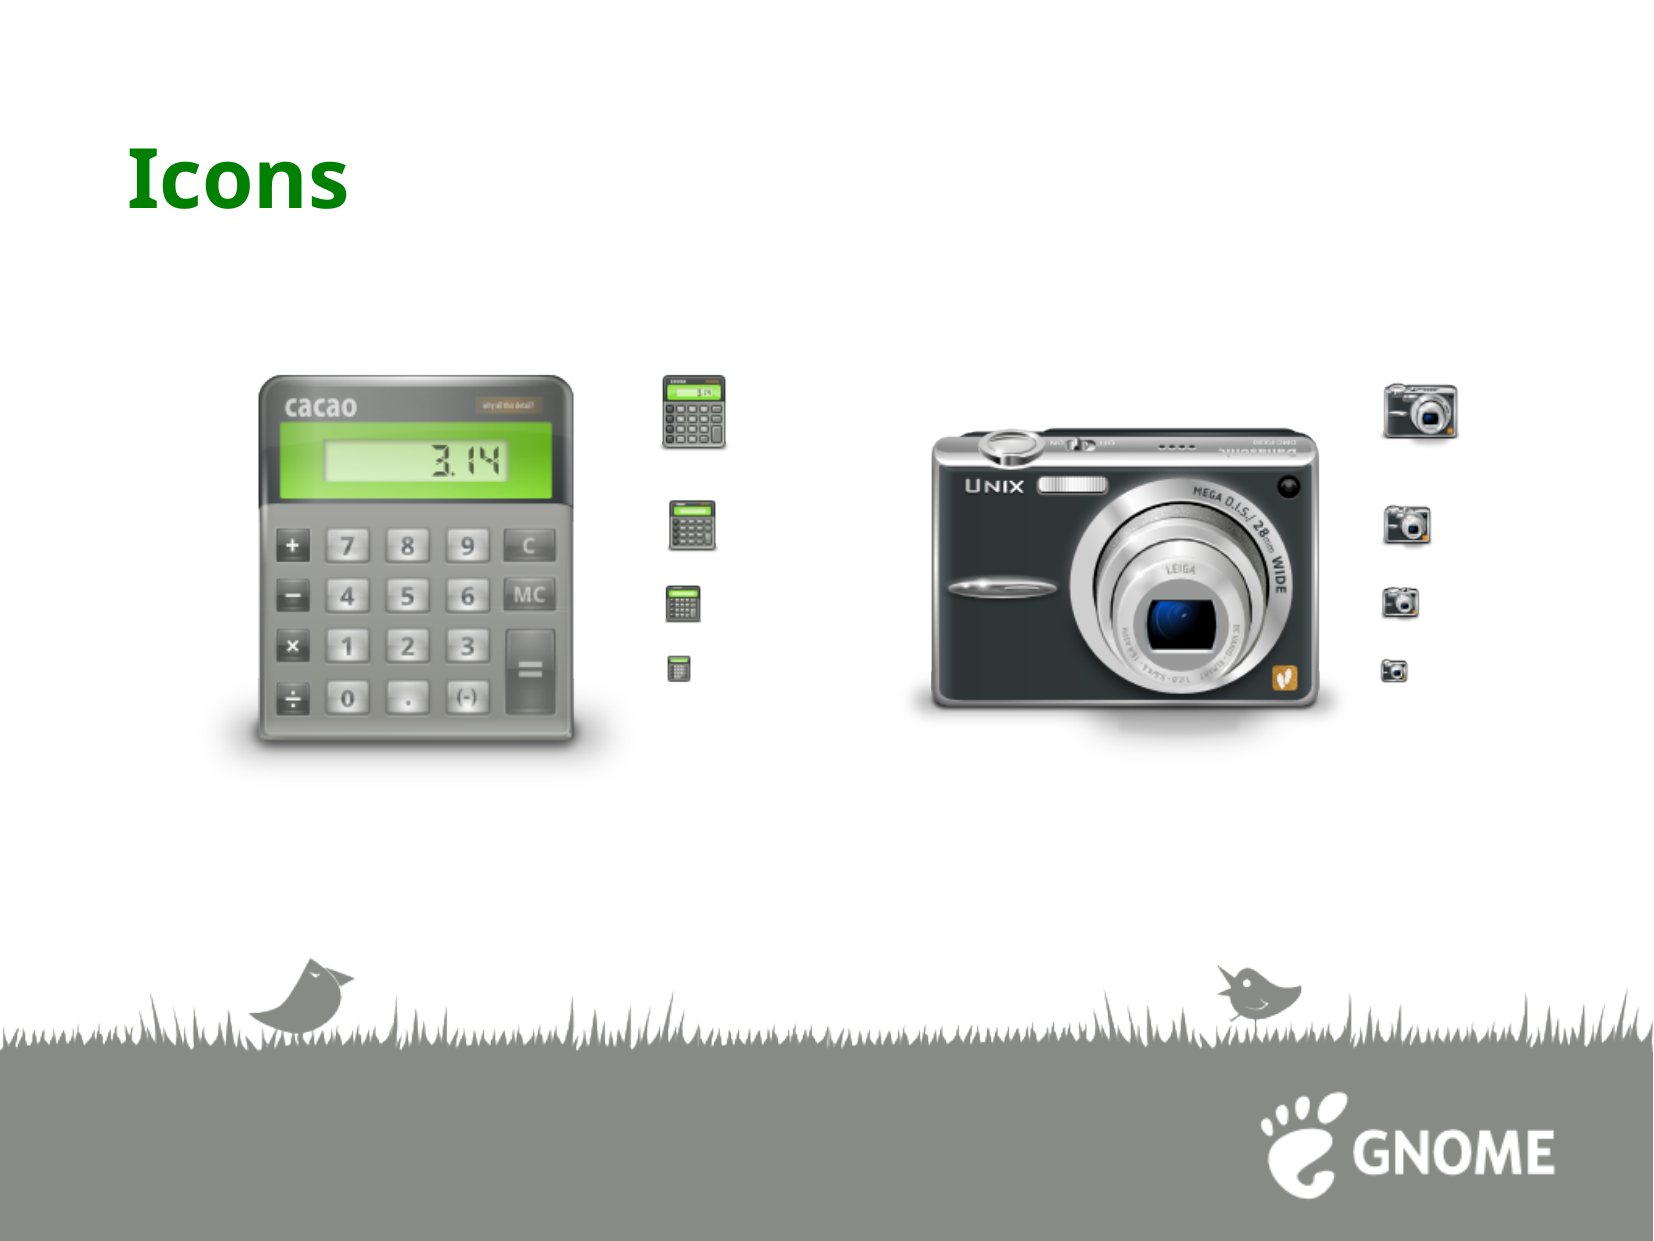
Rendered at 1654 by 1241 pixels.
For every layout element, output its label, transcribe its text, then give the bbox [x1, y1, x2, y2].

text_box Icons [112, 112, 1275, 239]
picture [0, 0, 1653, 1241]
